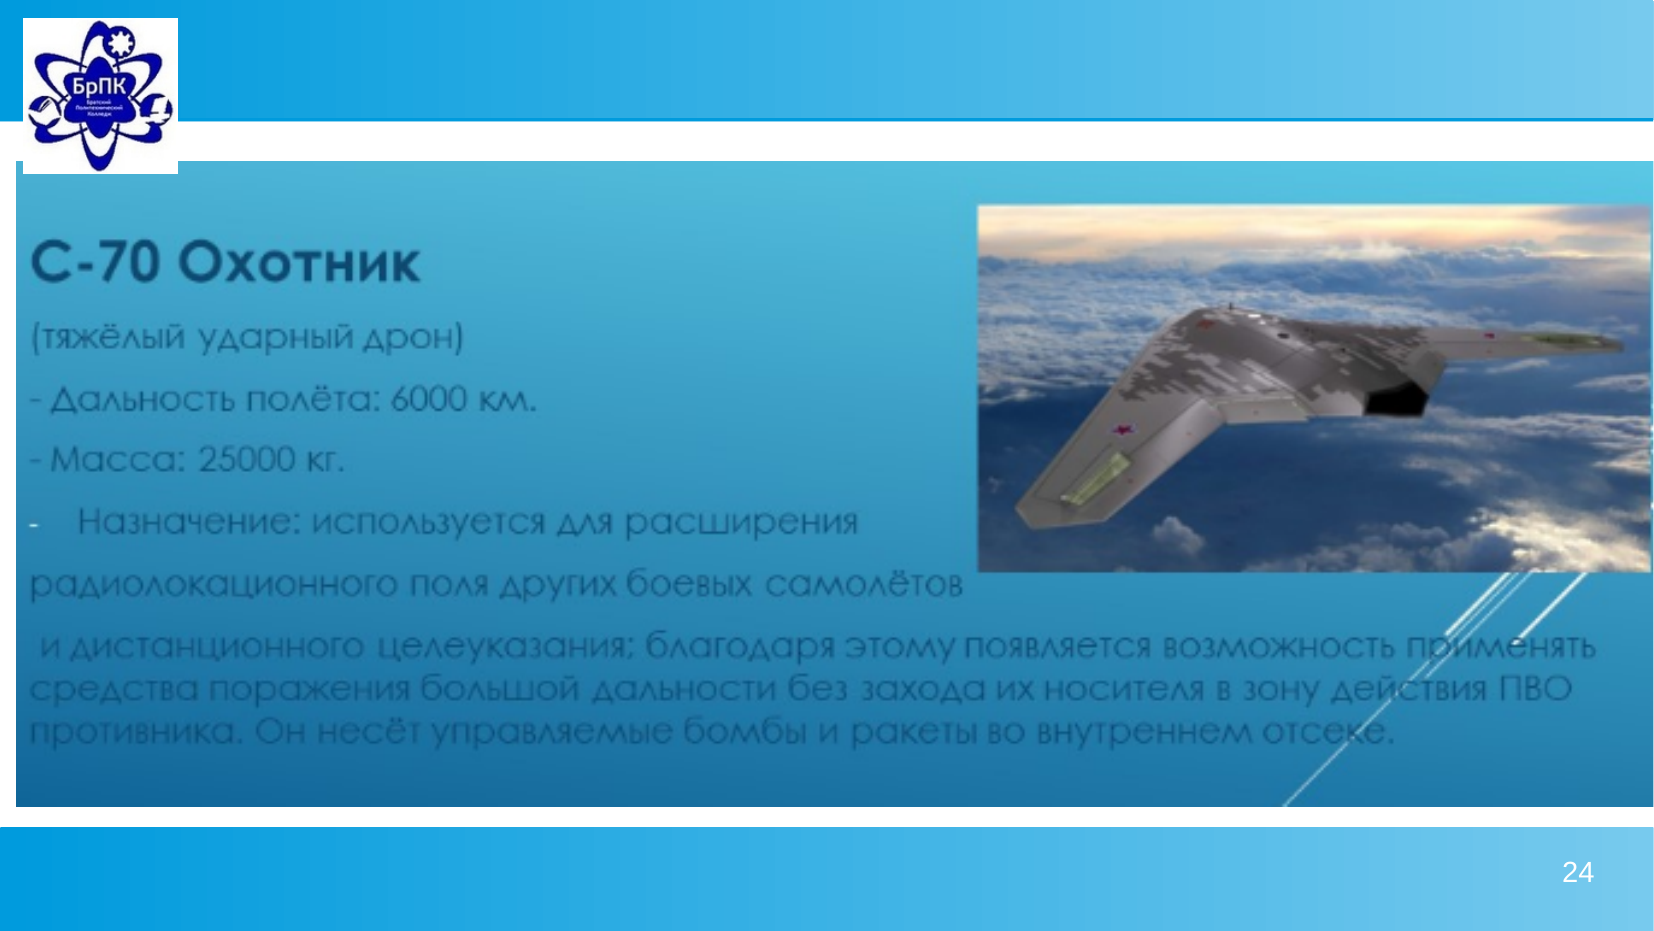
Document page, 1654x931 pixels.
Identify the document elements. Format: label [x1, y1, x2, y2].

picture [16, 19, 1654, 807]
